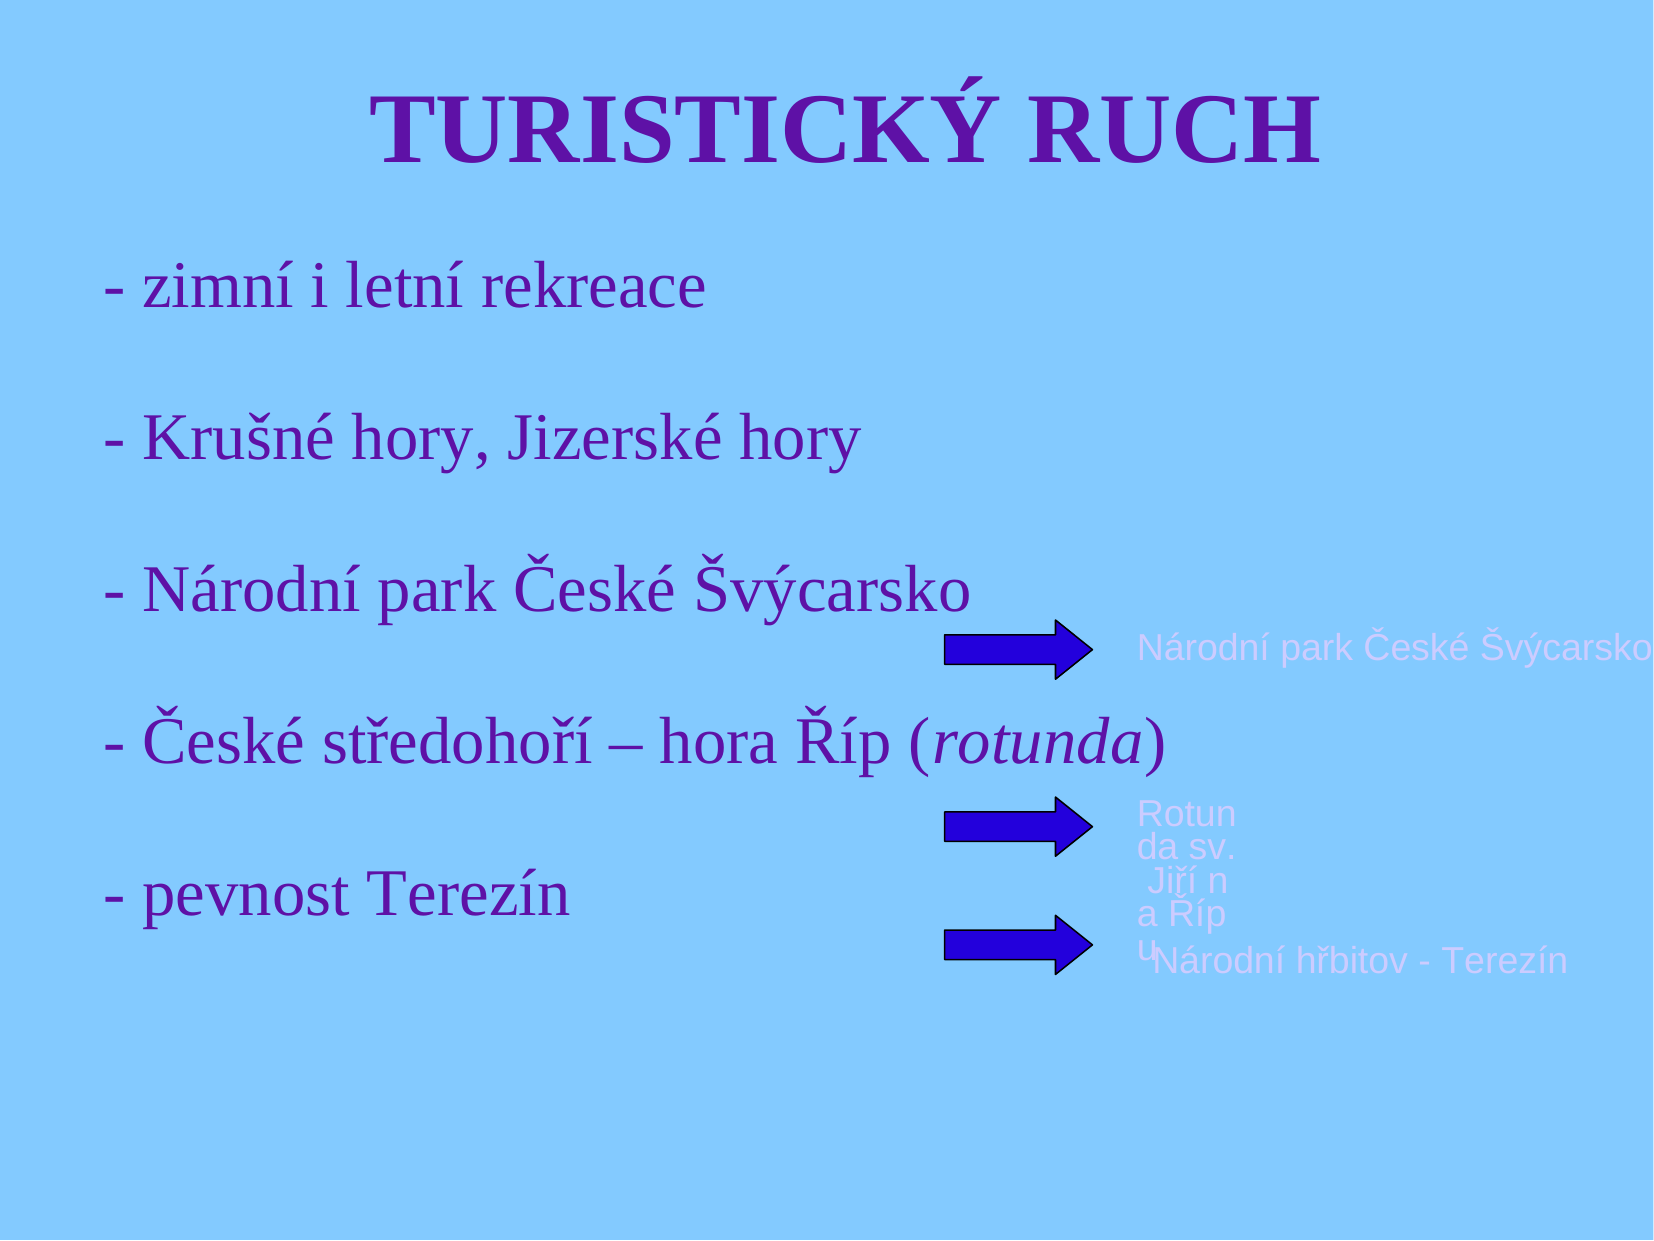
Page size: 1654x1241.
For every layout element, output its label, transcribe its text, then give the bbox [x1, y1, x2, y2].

text_box Rotunda sv. Jiří na Řípu [1122, 785, 1262, 857]
text_box Národní park České Švýcarsko [1122, 620, 1654, 692]
text_box TURISTICKÝ RUCH [354, 59, 1654, 296]
text_box - zimní i letní rekreace - Krušné hory, Jizerské hory - Národní park České Švýcarsko - České středohoří – hora Říp (rotunda) - pevnost Terezín [88, 236, 1595, 622]
text_box Národní hřbitov - Terezín [1137, 933, 1654, 1005]
text_box [944, 620, 1093, 680]
text_box [944, 797, 1093, 857]
text_box [944, 915, 1093, 975]
